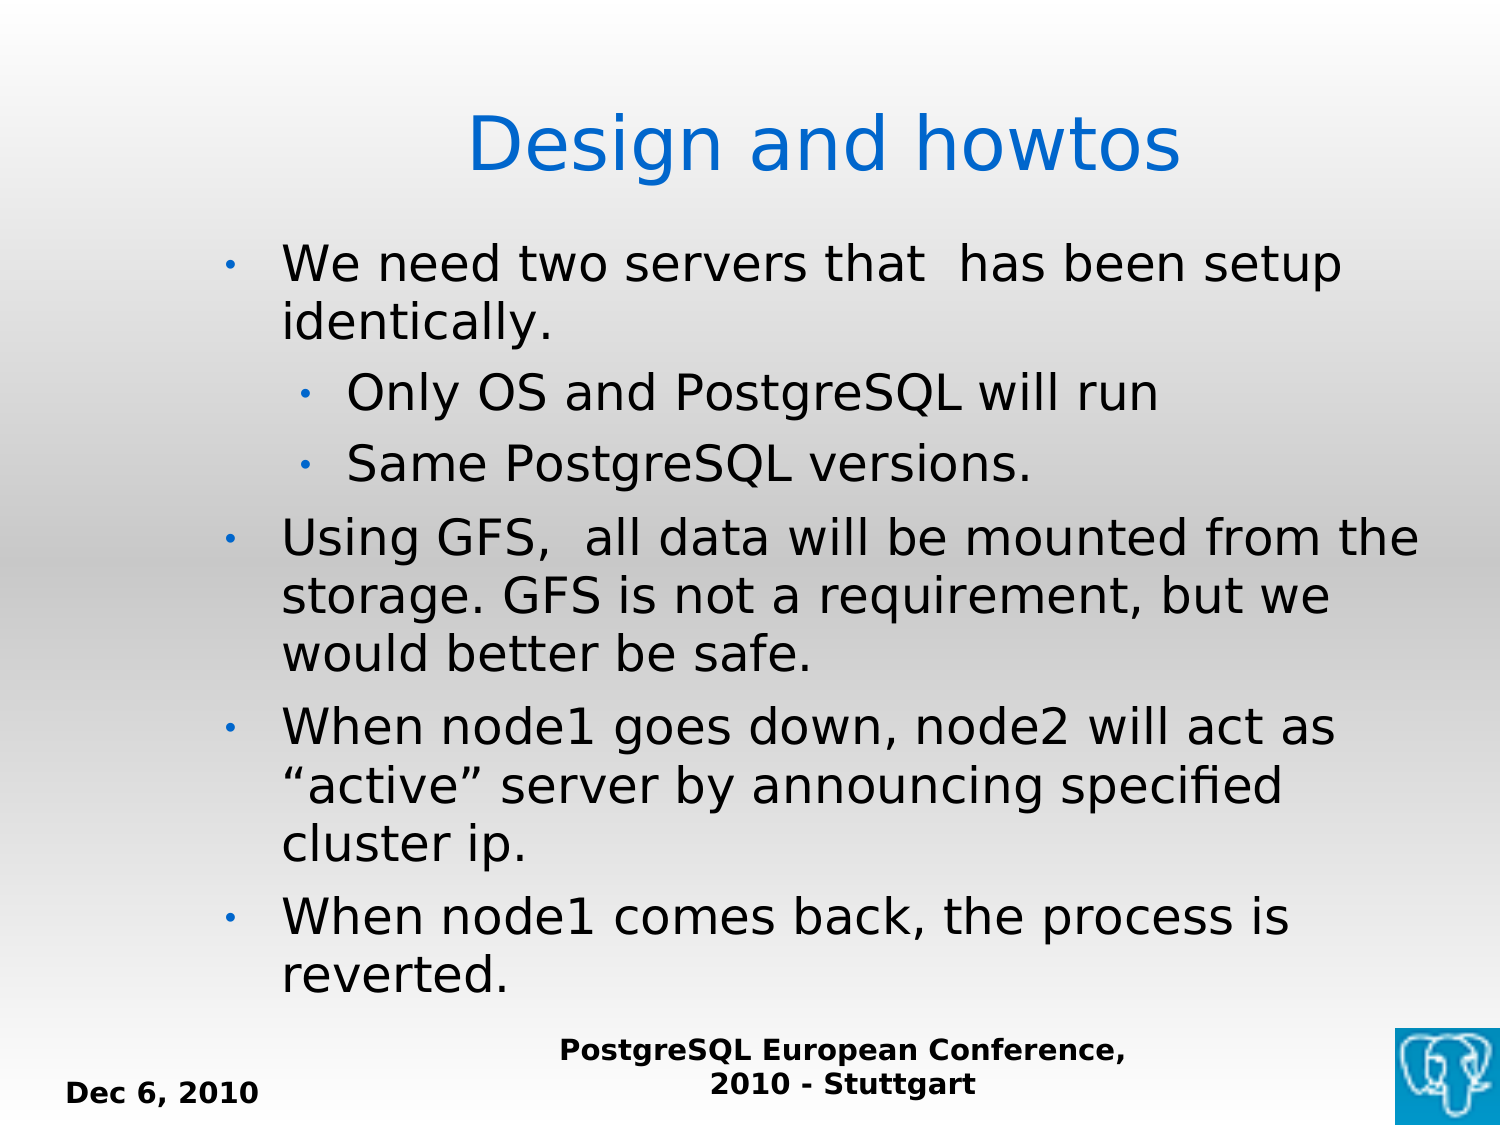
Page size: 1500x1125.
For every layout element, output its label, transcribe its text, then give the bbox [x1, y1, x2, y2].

title Design and howtos [224, 49, 1425, 234]
picture [1400, 1033, 1492, 1118]
list We need two servers that has been setup identically. Only OS and PostgreSQL will run Same PostgreSQL versions. Using GFS, all data will be mounted from the storage. GFS is not a requirement, but we would better be safe. When node1 goes down, node2 will act as “active” server by announcing specified cluster ip. When node1 comes back, the process is reverted. [224, 234, 1425, 1005]
